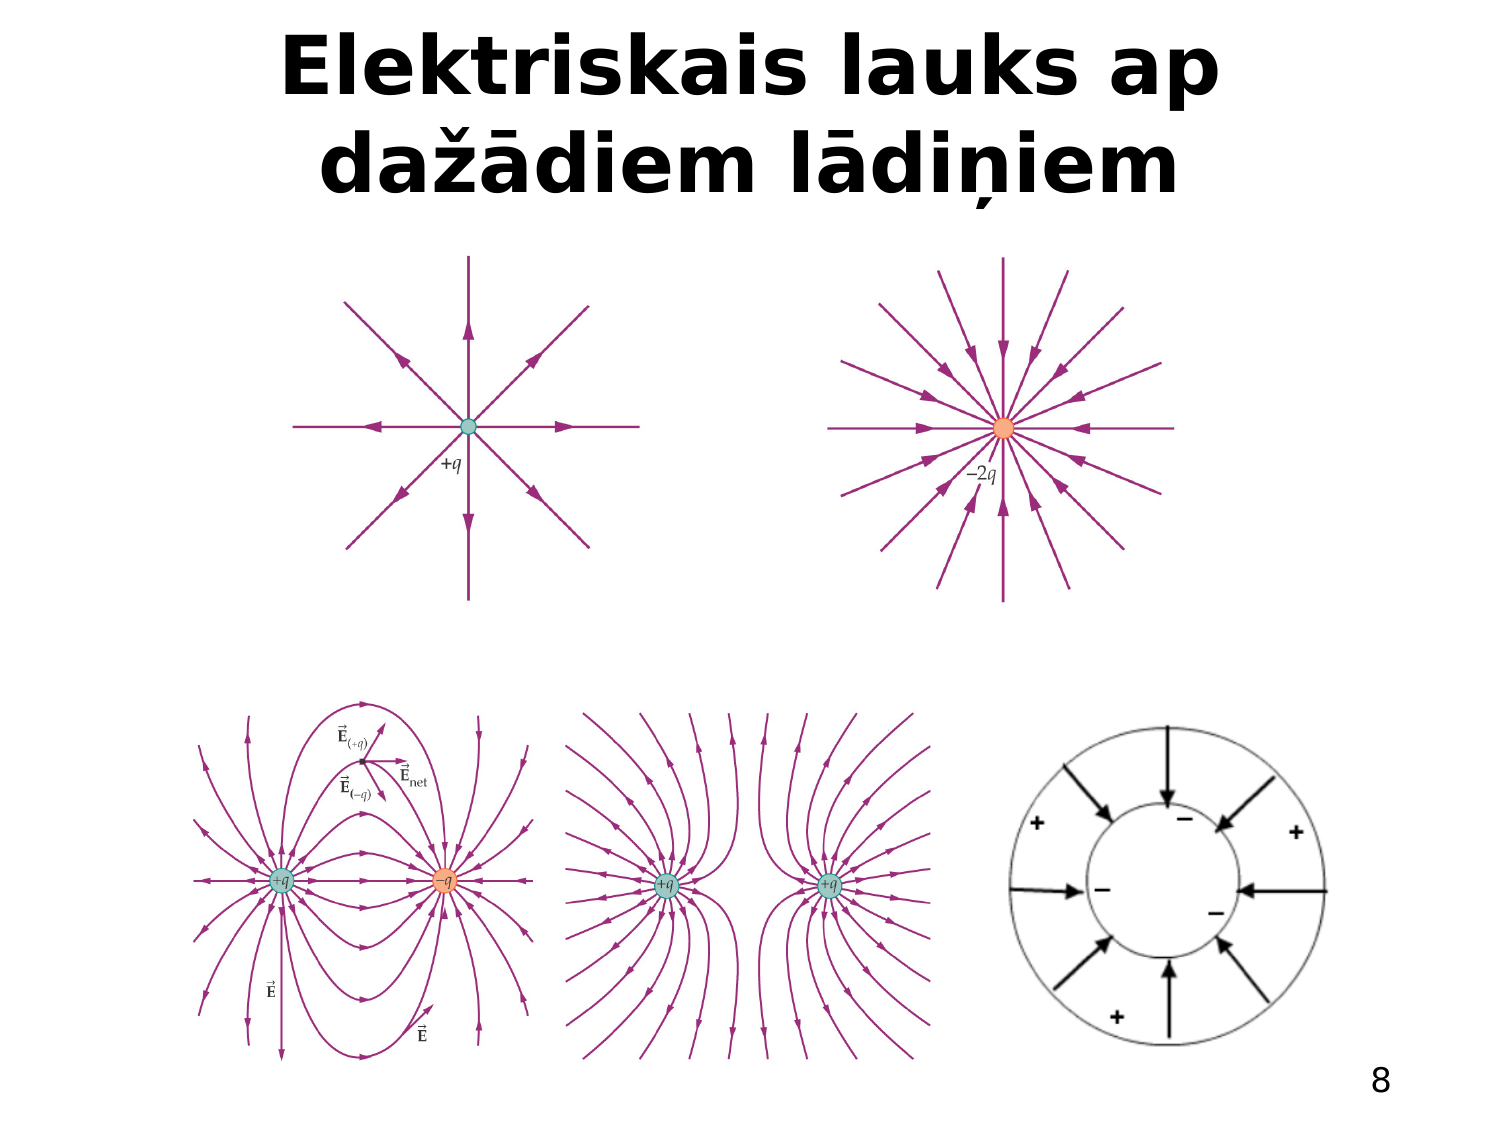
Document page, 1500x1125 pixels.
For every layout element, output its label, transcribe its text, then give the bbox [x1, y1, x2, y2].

title Elektriskais lauks ap dažādiem lādiņiem [75, 44, 1425, 177]
picture [192, 692, 1329, 1063]
picture [291, 249, 1175, 621]
